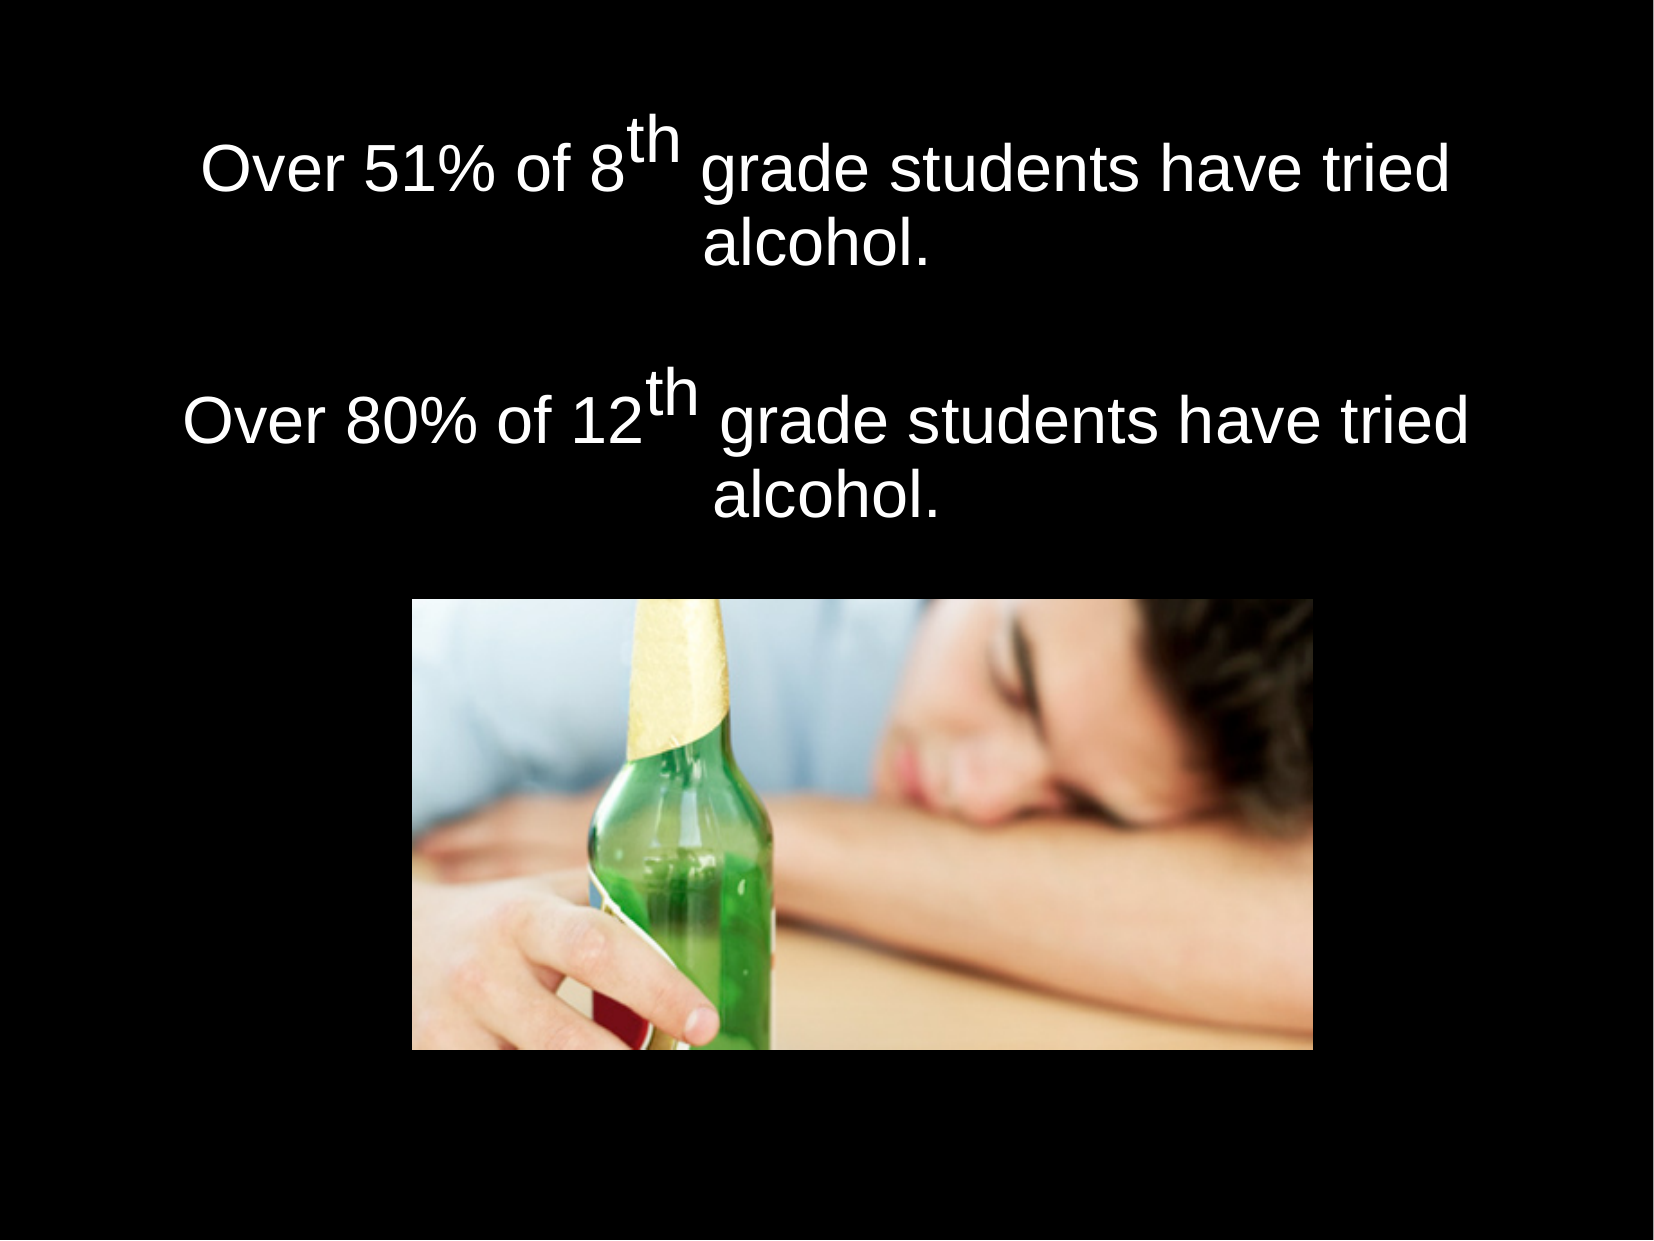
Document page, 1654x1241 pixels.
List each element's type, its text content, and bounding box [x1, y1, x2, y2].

subtitle Over 51% of 8th grade students have tried alcohol. Over 80% of 12th grade students have tried alcohol. [82, 0, 1571, 1206]
picture [412, 599, 1313, 1051]
